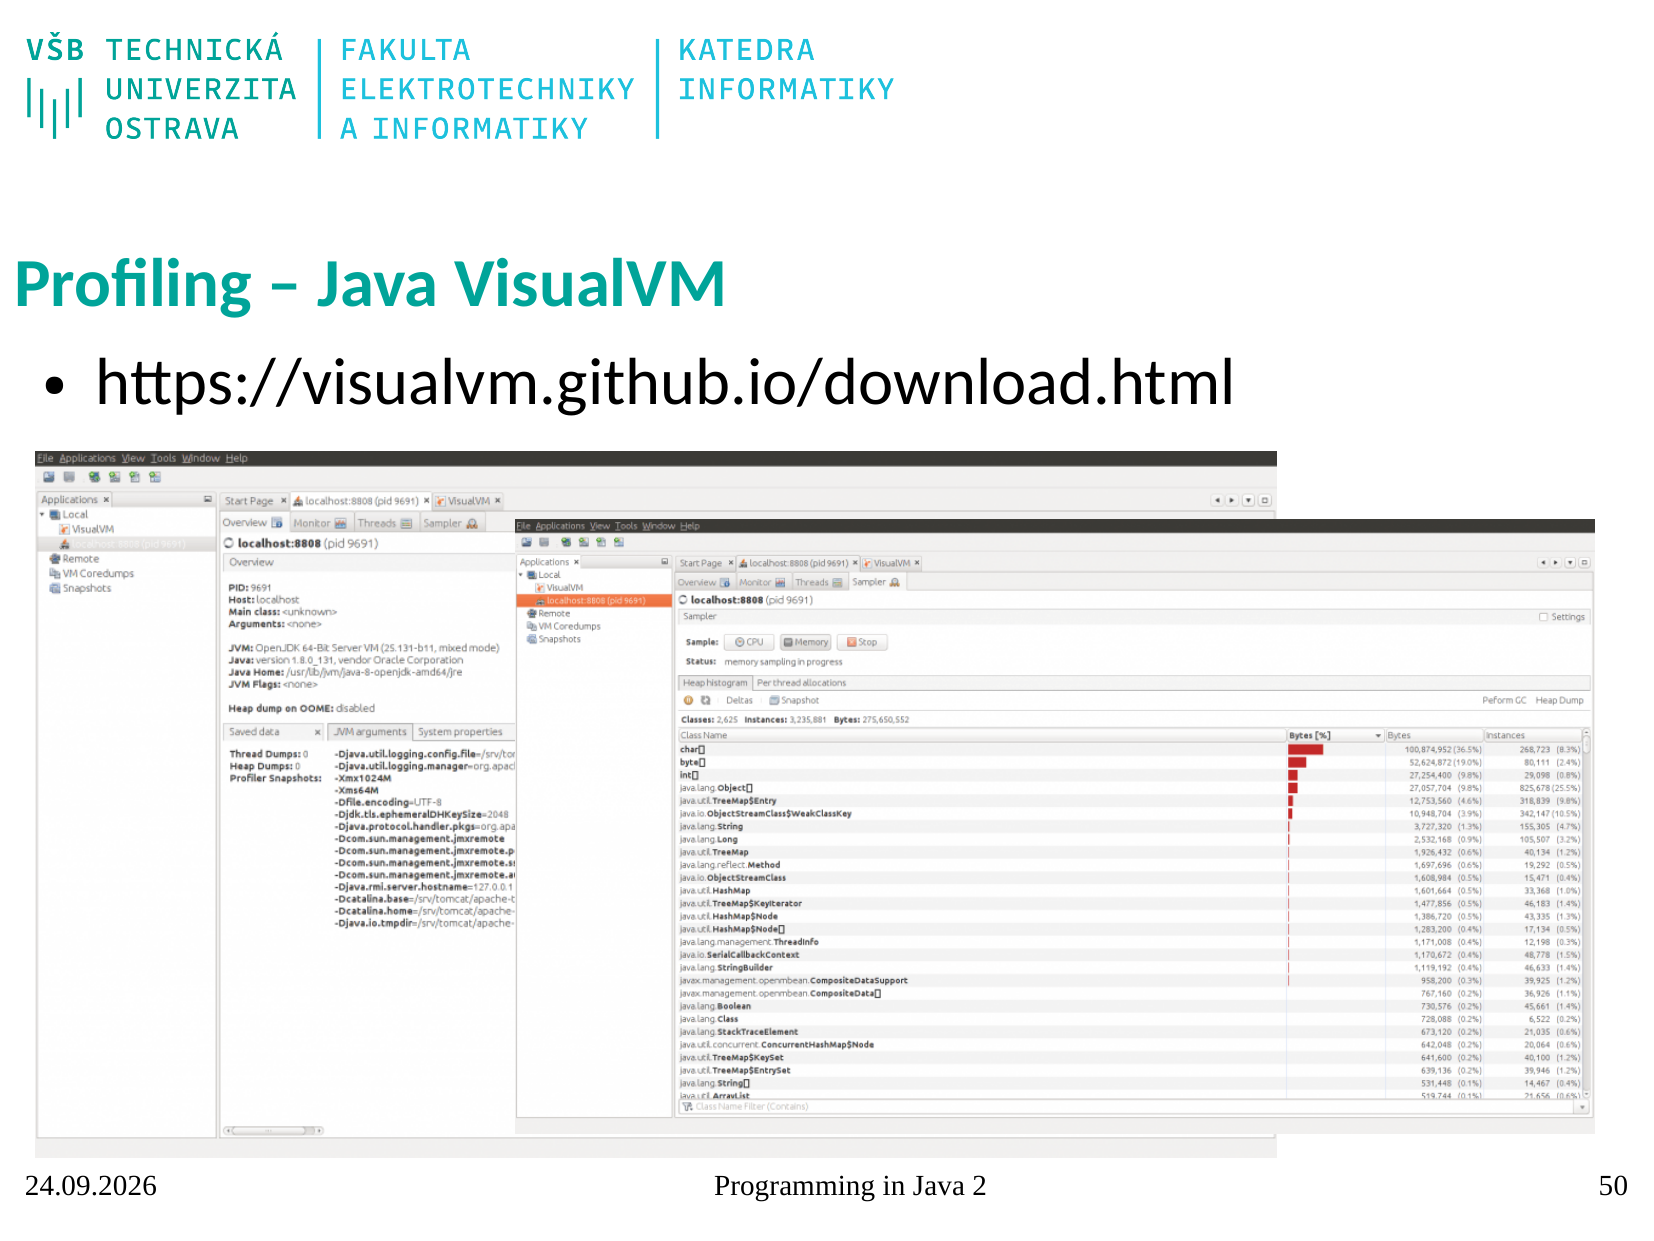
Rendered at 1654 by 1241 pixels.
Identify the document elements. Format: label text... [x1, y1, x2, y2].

title Profiling – Java VisualVM [14, 165, 1619, 319]
list https://visualvm.github.io/download.html [24, 354, 1629, 1146]
picture [35, 451, 1595, 1158]
picture [26, 31, 894, 139]
